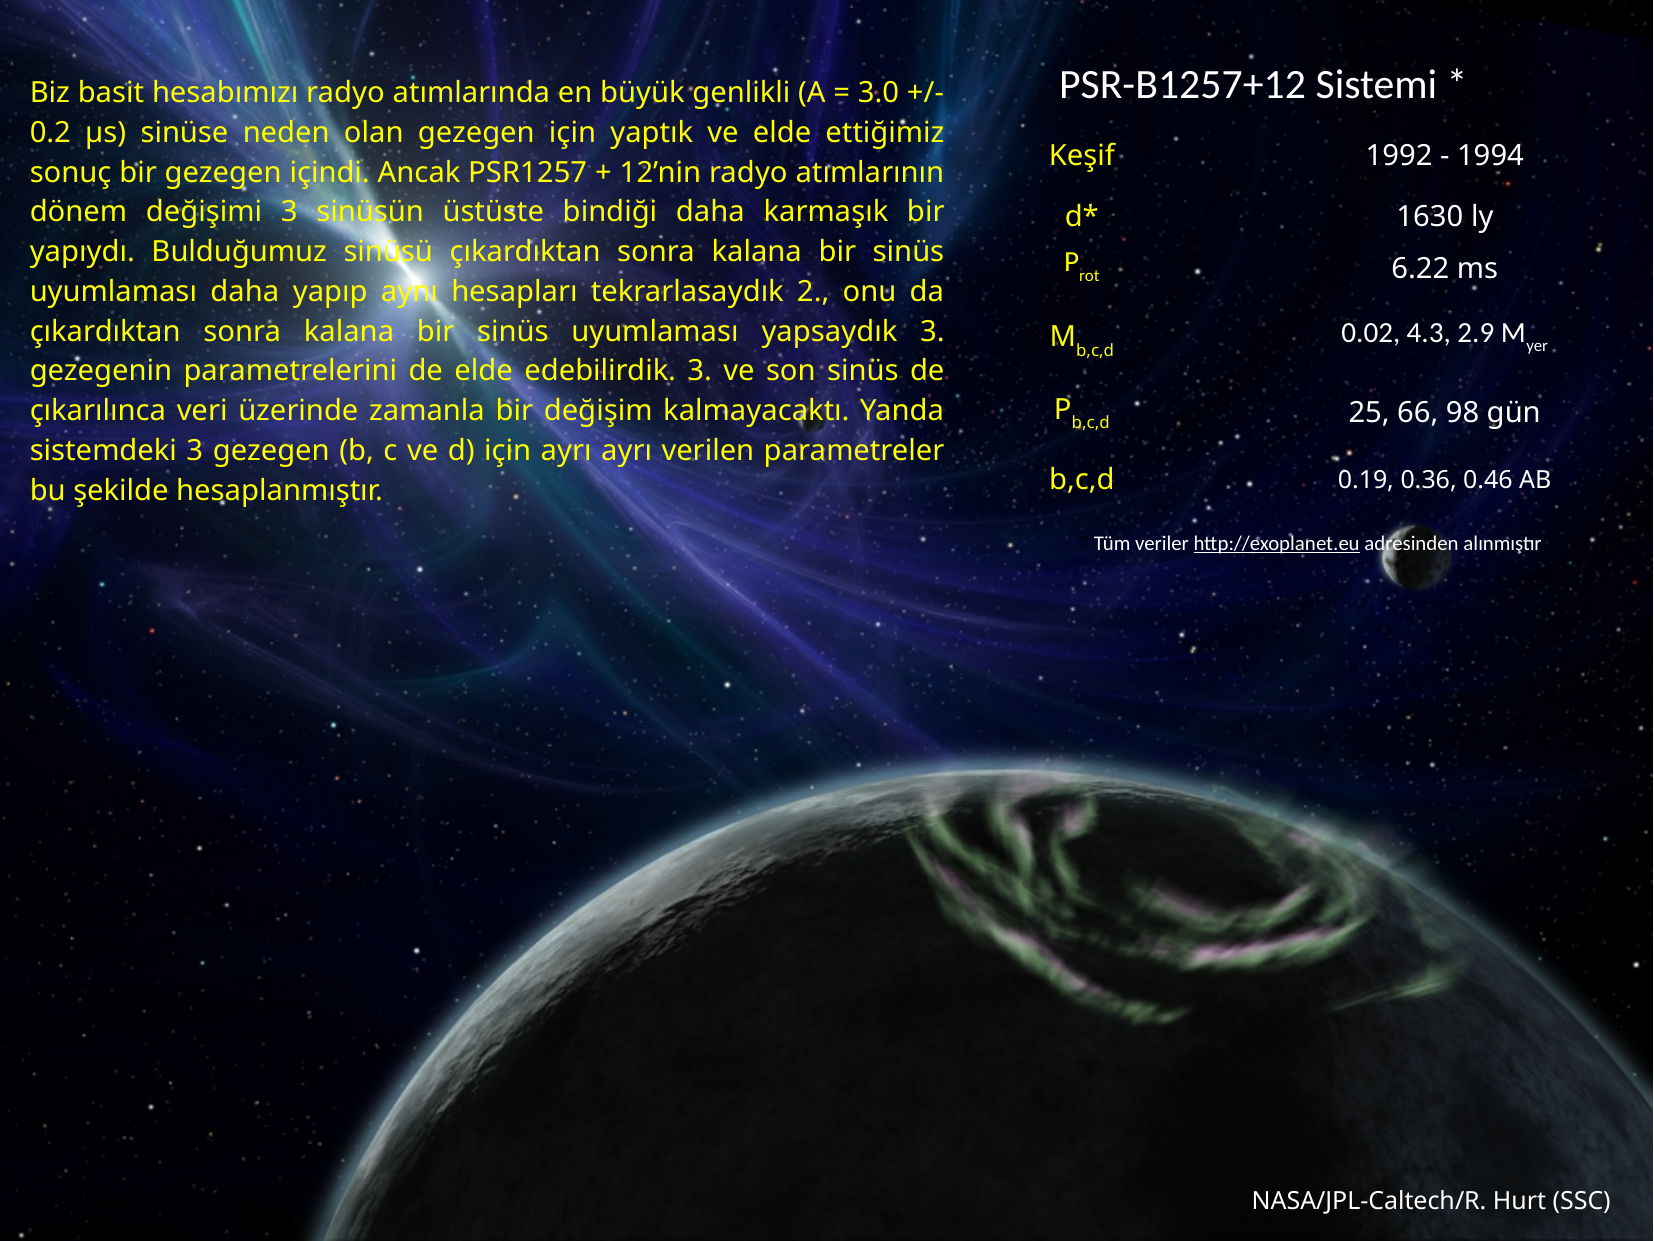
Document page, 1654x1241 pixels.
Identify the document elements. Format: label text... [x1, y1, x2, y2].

table_header PSR-B1257+12 Sistemi * [900, 57, 1626, 120]
table_cell Keşif [961, 120, 1263, 189]
text_box Biz basit hesabımızı radyo atımlarında en büyük genlikli (A = 3.0 +/- 0.2 μs) sinüse neden olan gezegen için yaptık ve elde ettiğimiz sonuç bir gezegen içindi. Ancak PSR1257 + 12’nin radyo atımlarının dönem değişimi 3 sinüsün üstüste bindiği daha karmaşık bir yapıydı. Bulduğumuz sinüsü çıkardıktan sonra kalana bir sinüs uyumlaması daha yapıp aynı hesapları tekrarlasaydık 2., onu da çıkardıktan sonra kalana bir sinüs uyumlaması yapsaydık 3. gezegenin parametrelerini de elde edebilirdik. 3. ve son sinüs de çıkarılınca veri üzerinde zamanla bir değişim kalmayacaktı. Yanda sistemdeki 3 gezegen (b, c ve d) için ayrı ayrı verilen parametreler bu şekilde hesaplanmıştır. [15, 63, 961, 509]
table_cell 25, 66, 98 gün [1263, 382, 1626, 440]
table_cell 6.22 ms [1263, 241, 1626, 294]
table_cell Prot [961, 241, 1263, 294]
table_cell 1630 ly [1263, 189, 1626, 241]
table_cell b,c,d [900, 440, 1263, 517]
table_cell 0.02, 4.3, 2.9 Myer [1263, 294, 1626, 382]
table_cell 0.19, 0.36, 0.46 AB [1263, 440, 1626, 517]
text_box NASA/JPL-Caltech/R. Hurt (SSC) [1251, 1185, 1612, 1216]
table_cell d* [961, 189, 1263, 241]
table_cell Pb,c,d [961, 382, 1263, 440]
text_box * Tüm veriler http://exoplanet.eu adresinden alınmıştır [1079, 530, 1543, 556]
table_cell Mb,c,d [961, 294, 1263, 382]
table_cell 1992 - 1994 [1263, 120, 1626, 189]
picture [0, 0, 1653, 1241]
